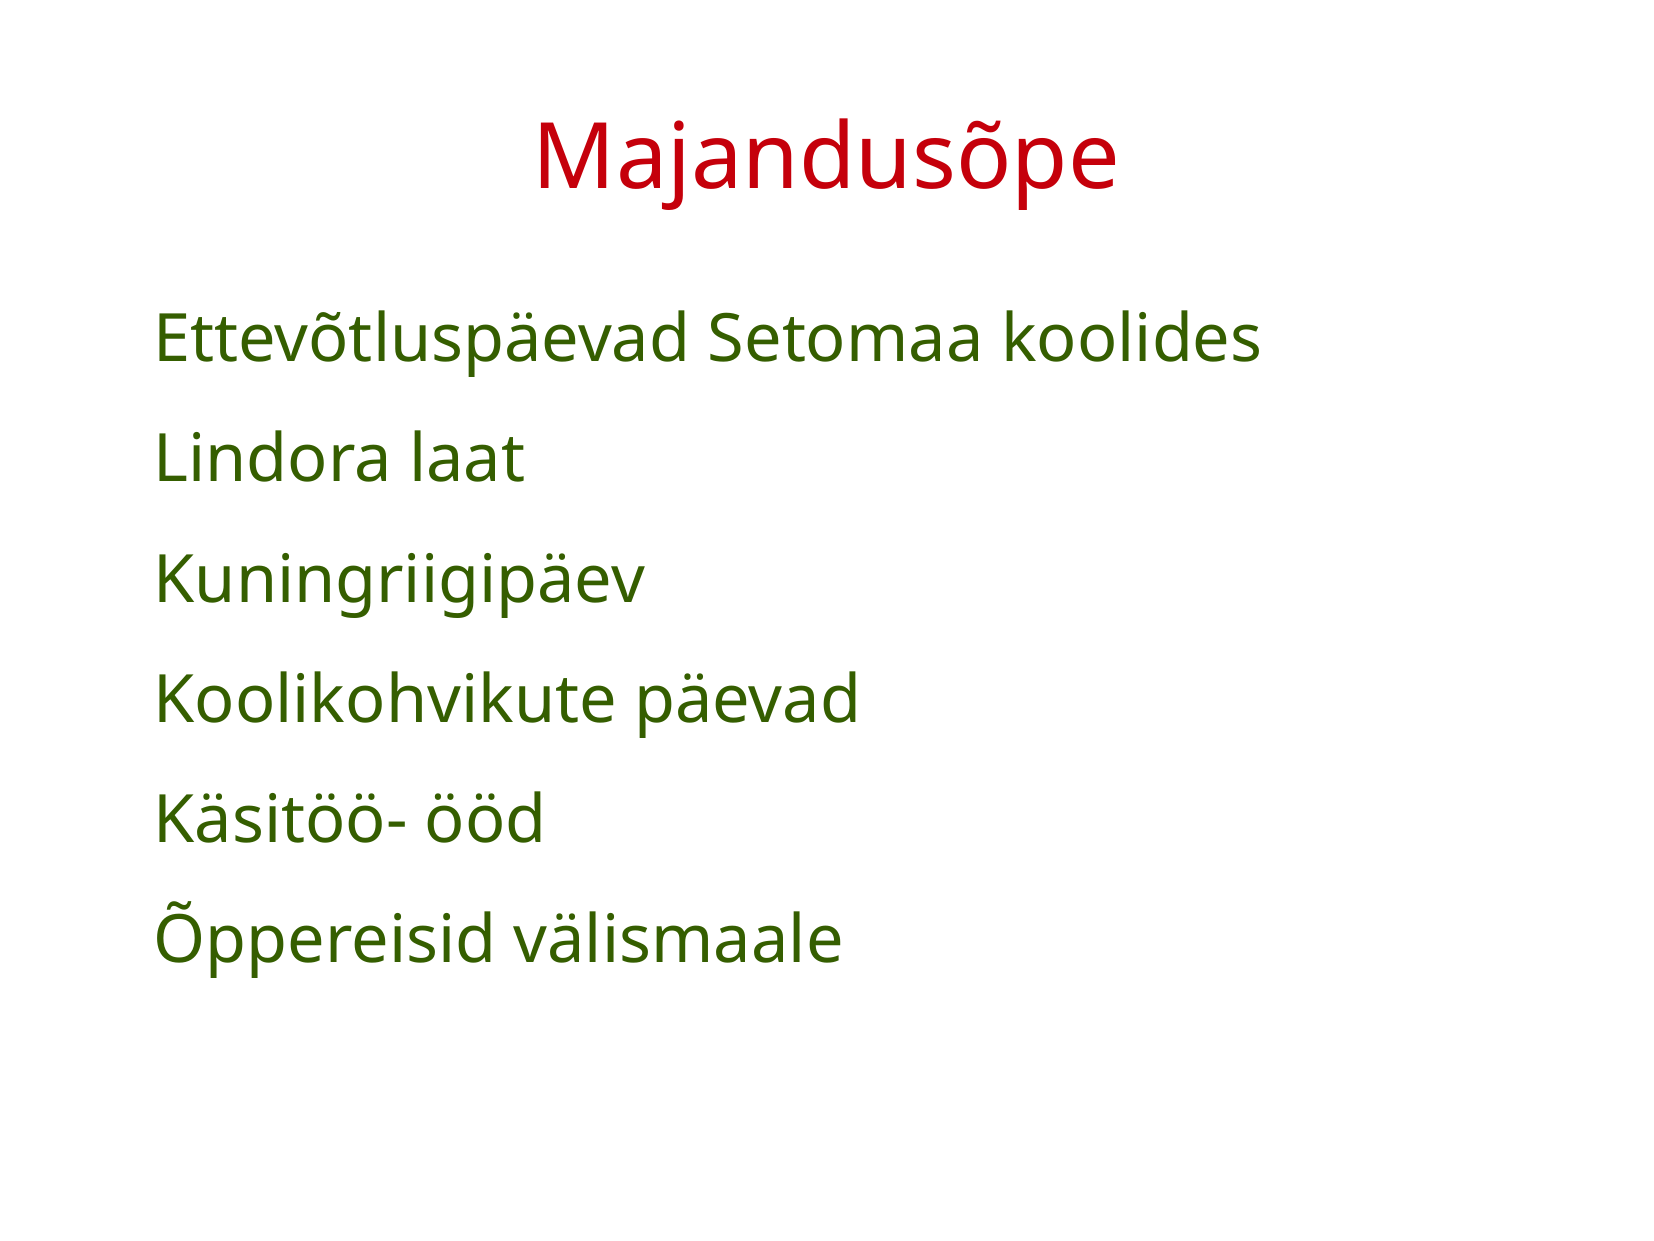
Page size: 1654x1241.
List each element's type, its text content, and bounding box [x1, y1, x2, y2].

list Ettevõtluspäevad Setomaa koolides Lindora laat Kuningriigipäev Koolikohvikute päevad Käsitöö- ööd Õppereisid välismaale [82, 290, 1538, 1010]
title Majandusõpe [82, 49, 1571, 257]
